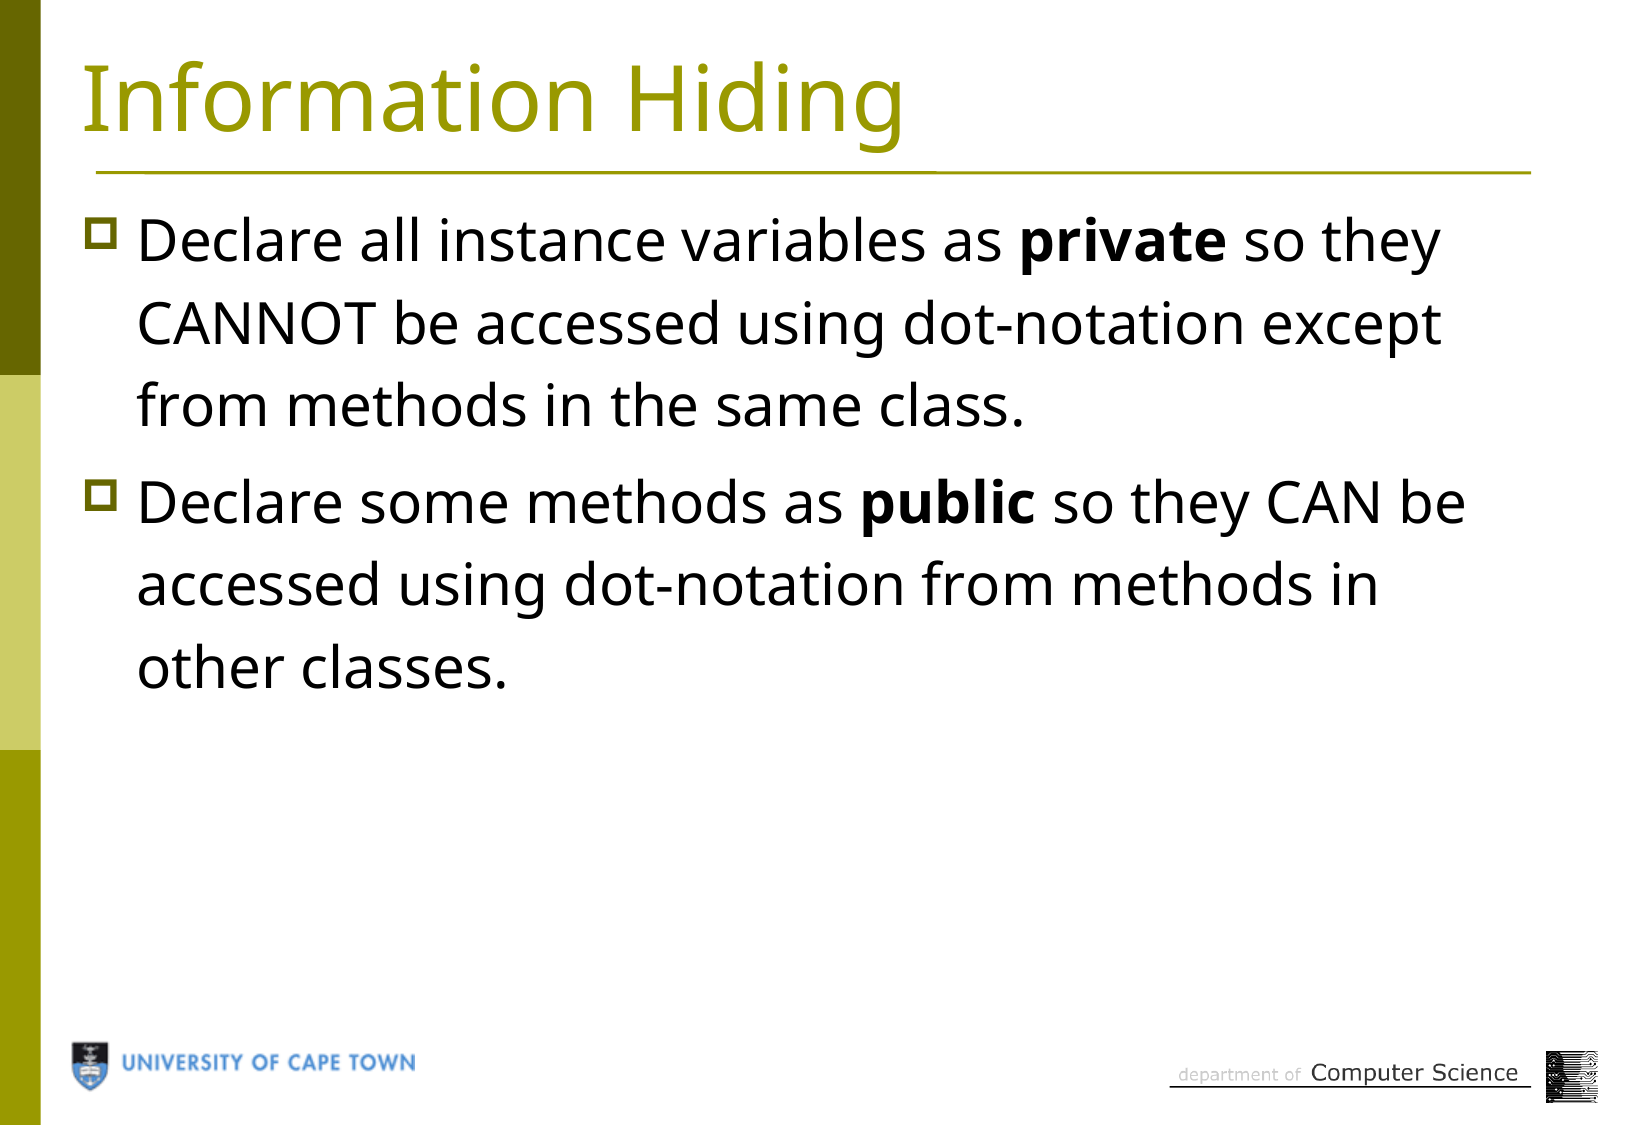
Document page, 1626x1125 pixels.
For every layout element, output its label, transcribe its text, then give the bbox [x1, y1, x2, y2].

list Declare all instance variables as private so they CANNOT be accessed using dot-notation except from methods in the same class. Declare some methods as public so they CAN be accessed using dot-notation from methods in other classes. [81, 196, 1543, 991]
picture [1546, 1051, 1598, 1103]
picture [61, 1024, 415, 1103]
picture [1169, 1043, 1532, 1091]
title Information Hiding [81, 36, 1543, 165]
